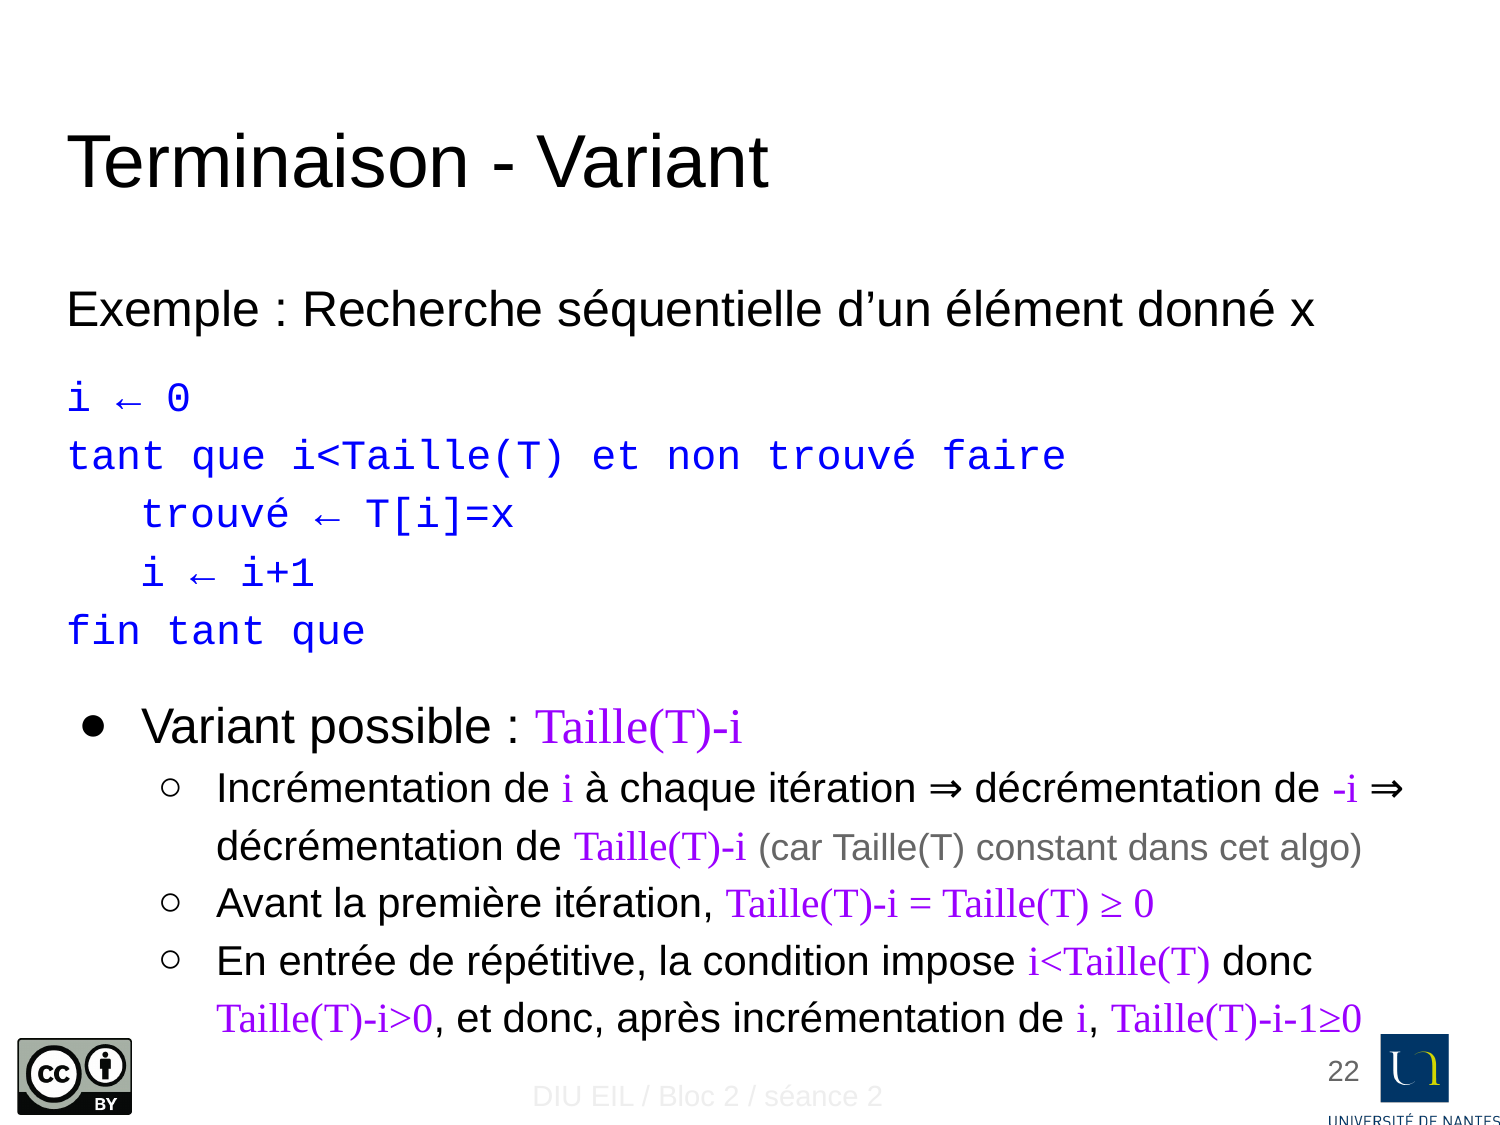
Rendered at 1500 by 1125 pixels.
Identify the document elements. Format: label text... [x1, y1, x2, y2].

slide_number <numéro> [1284, 1038, 1375, 1102]
picture [1329, 1034, 1500, 1125]
picture [17, 1038, 132, 1115]
title Terminaison - Variant [51, 97, 1449, 223]
list Exemple : Recherche séquentielle d’un élément donné x i ← 0 tant que i<Taille(T) et non trouvé faire trouvé ← T[i]=x i ← i+1 fin tant que Variant possible : Taille(T)-i Incrémentation de i à chaque itération ⇒ décrémentation de -i ⇒ décrémentation de Taille(T)-i (car Taille(T) constant dans cet algo) Avant la première itération, Taille(T)-i = Taille(T) ≥ 0 En entrée de répétitive, la condition impose i<Taille(T) donc Taille(T)-i>0, et donc, après incrémentation de i, Taille(T)-i-1≥0 [51, 252, 1449, 1064]
